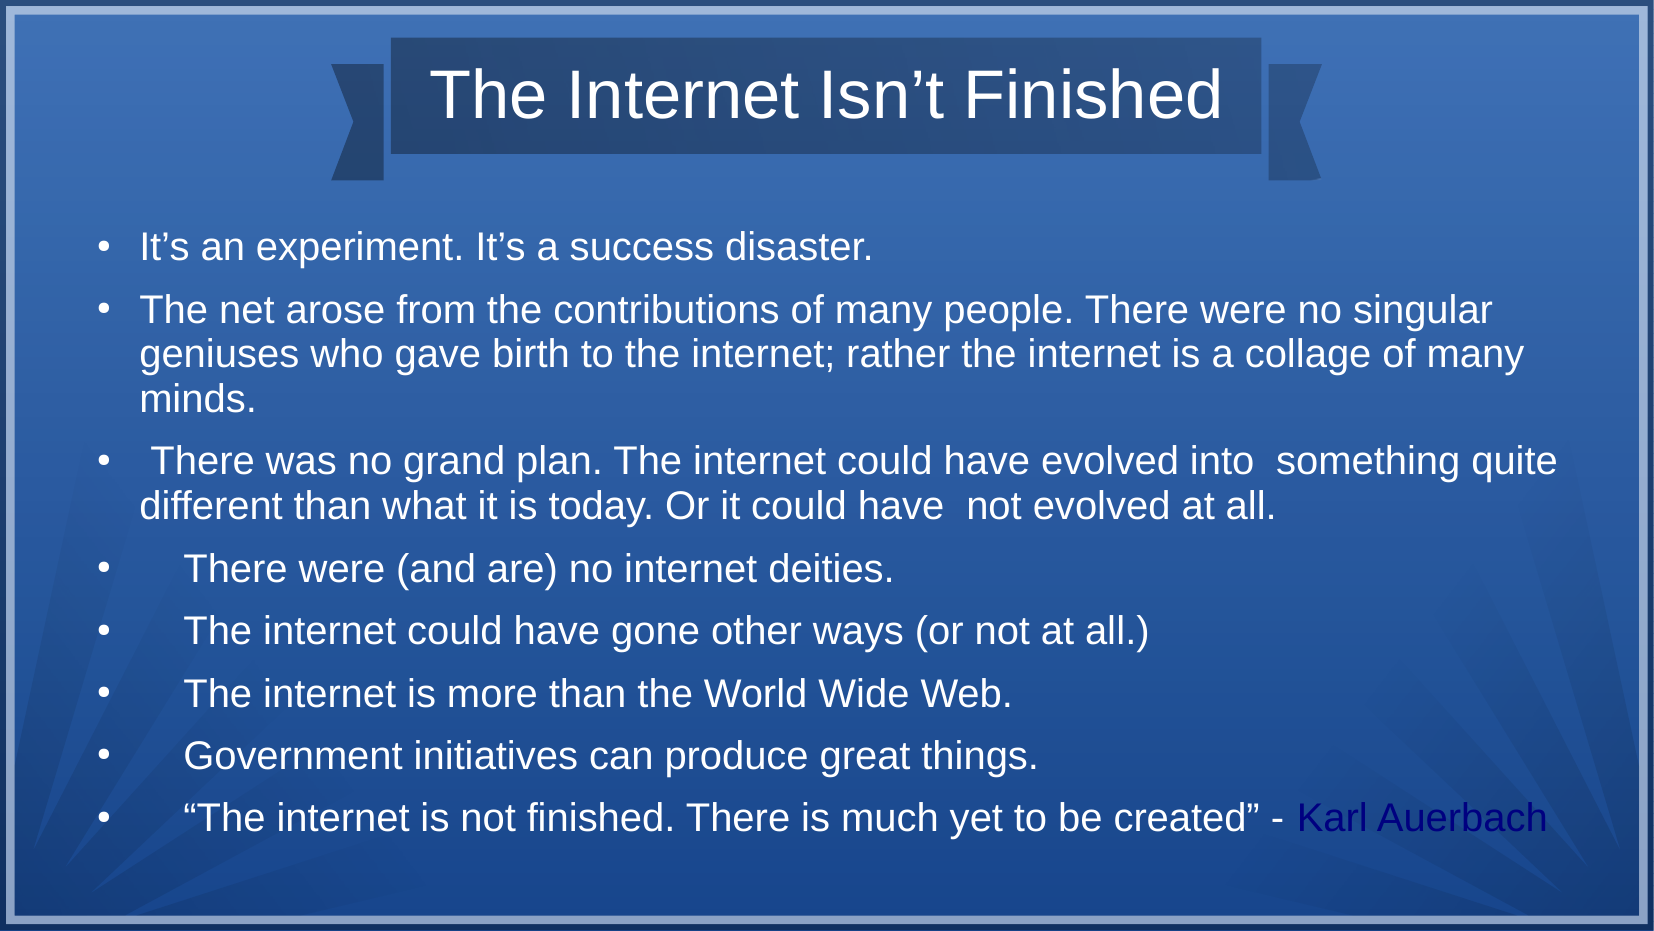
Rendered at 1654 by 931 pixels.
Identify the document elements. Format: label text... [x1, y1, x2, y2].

list It’s an experiment. It’s a success disaster. The net arose from the contributions of many people. There were no singular geniuses who gave birth to the internet; rather the internet is a collage of many minds. There was no grand plan. The internet could have evolved into something quite different than what it is today. Or it could have not evolved at all. There were (and are) no internet deities. The internet could have gone other ways (or not at all.) The internet is more than the World Wide Web. Government initiatives can produce great things. “The internet is not finished. There is much yet to be created” - Karl Auerbach [82, 224, 1571, 848]
title The Internet Isn’t Finished [389, 35, 1264, 154]
